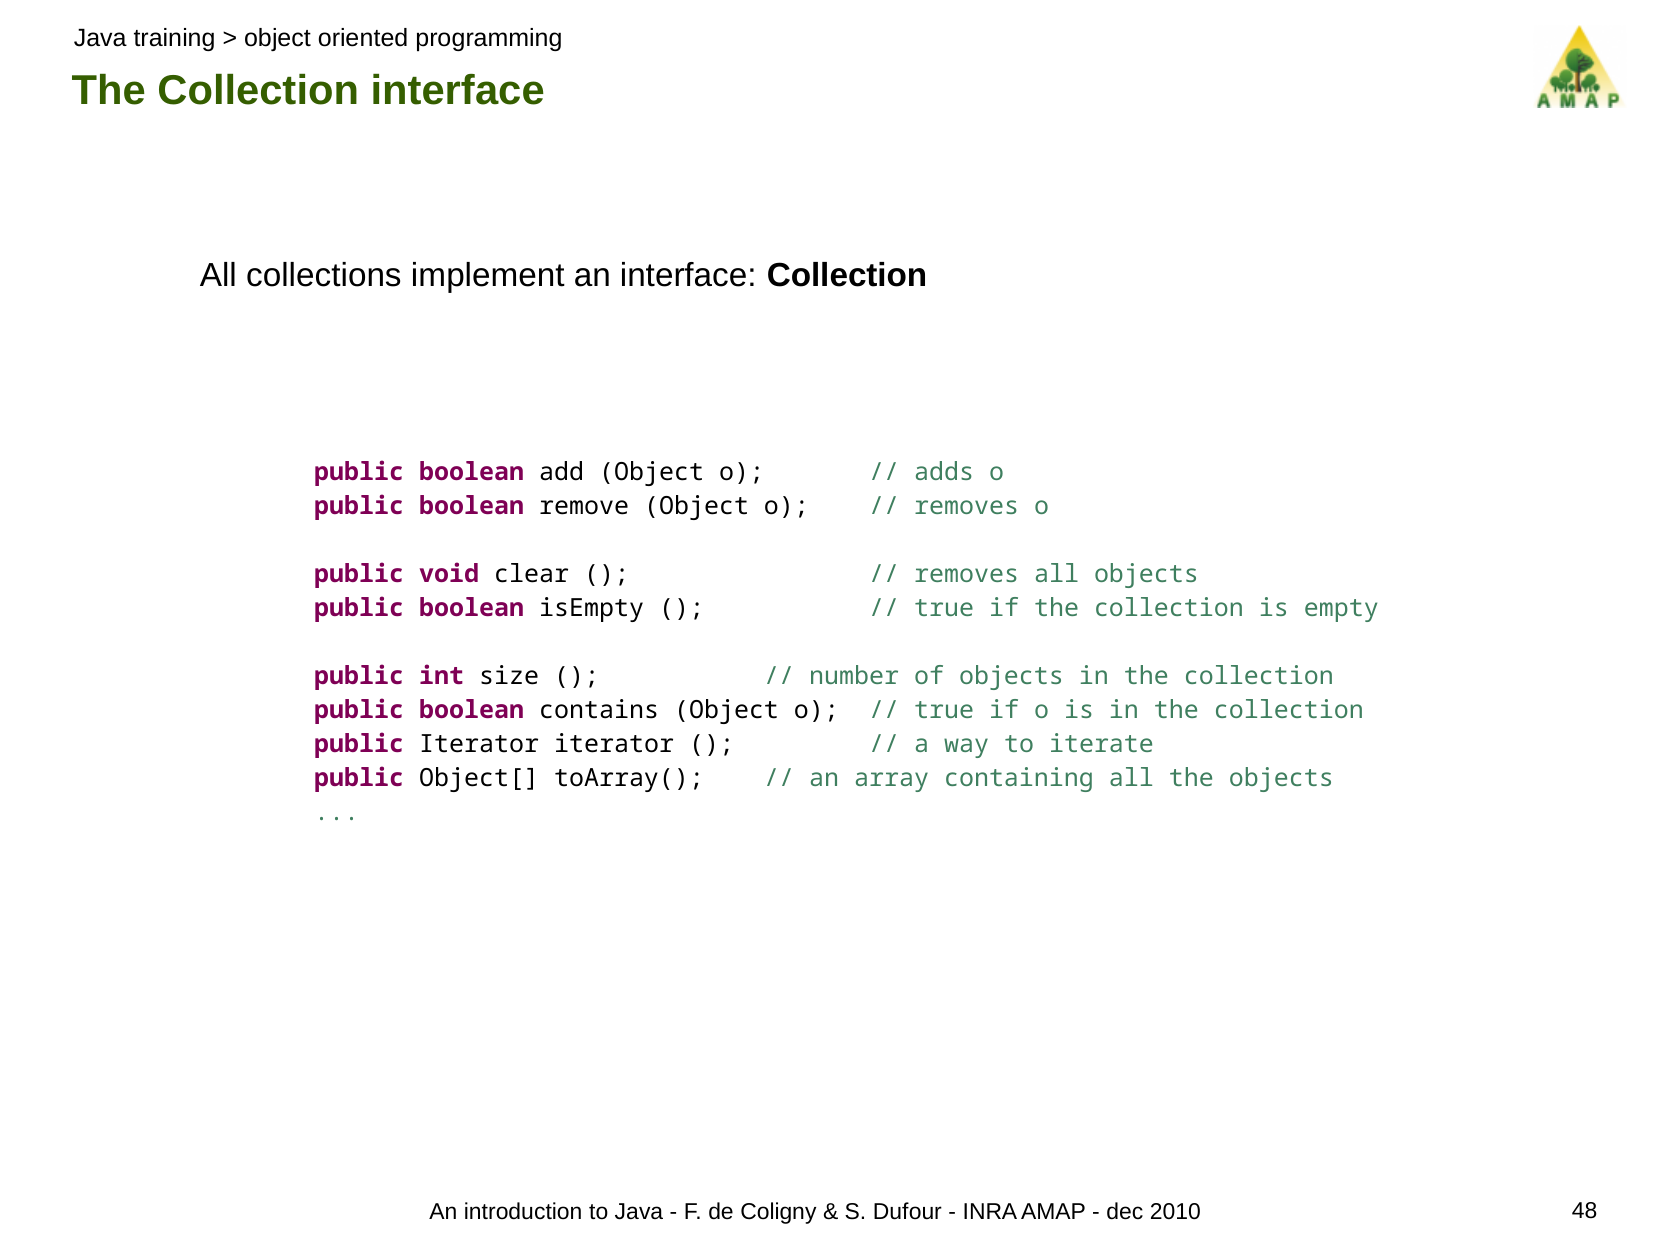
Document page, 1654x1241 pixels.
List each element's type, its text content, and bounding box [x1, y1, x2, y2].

text_box All collections implement an interface: Collection [184, 248, 1249, 357]
text_box public boolean add (Object o); // adds o public boolean remove (Object o); // removes o public void clear (); // removes all objects public boolean isEmpty (); // true if the collection is empty public int size (); // number of objects in the collection public boolean contains (Object o); // true if o is in the collection public Iterator iterator (); // a way to iterate public Object[] toArray(); // an array containing all the objects ... [299, 446, 1465, 784]
picture [1533, 25, 1627, 108]
text_box Java training > object oriented programming [59, 16, 1004, 60]
text_box The Collection interface [56, 59, 1513, 121]
